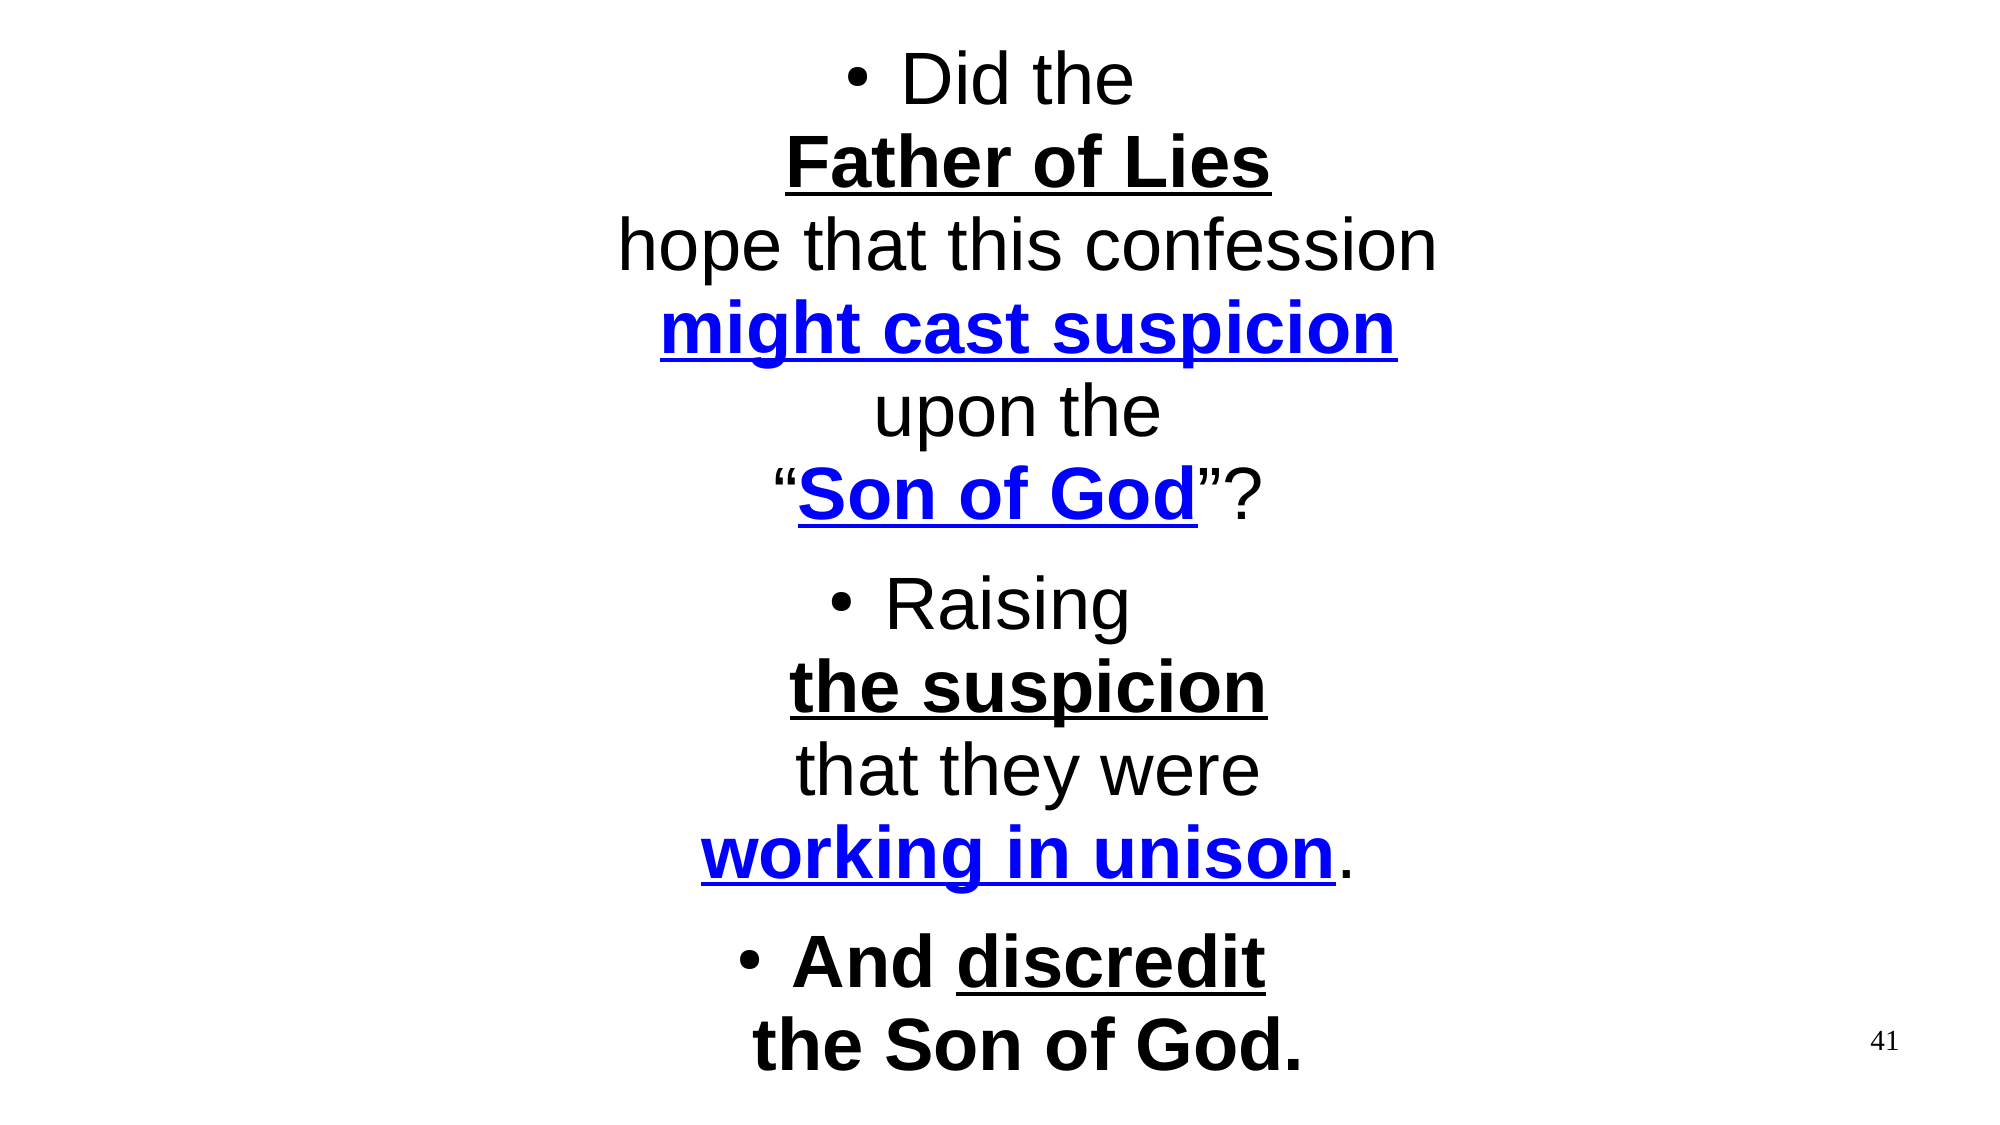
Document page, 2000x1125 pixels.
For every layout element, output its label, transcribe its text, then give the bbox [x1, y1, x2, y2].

list Did the Father of Lies hope that this confession might cast suspicion upon the “Son of God”? Raising the suspicion that they were working in unison. And discredit the Son of God. [37, 37, 1951, 1088]
